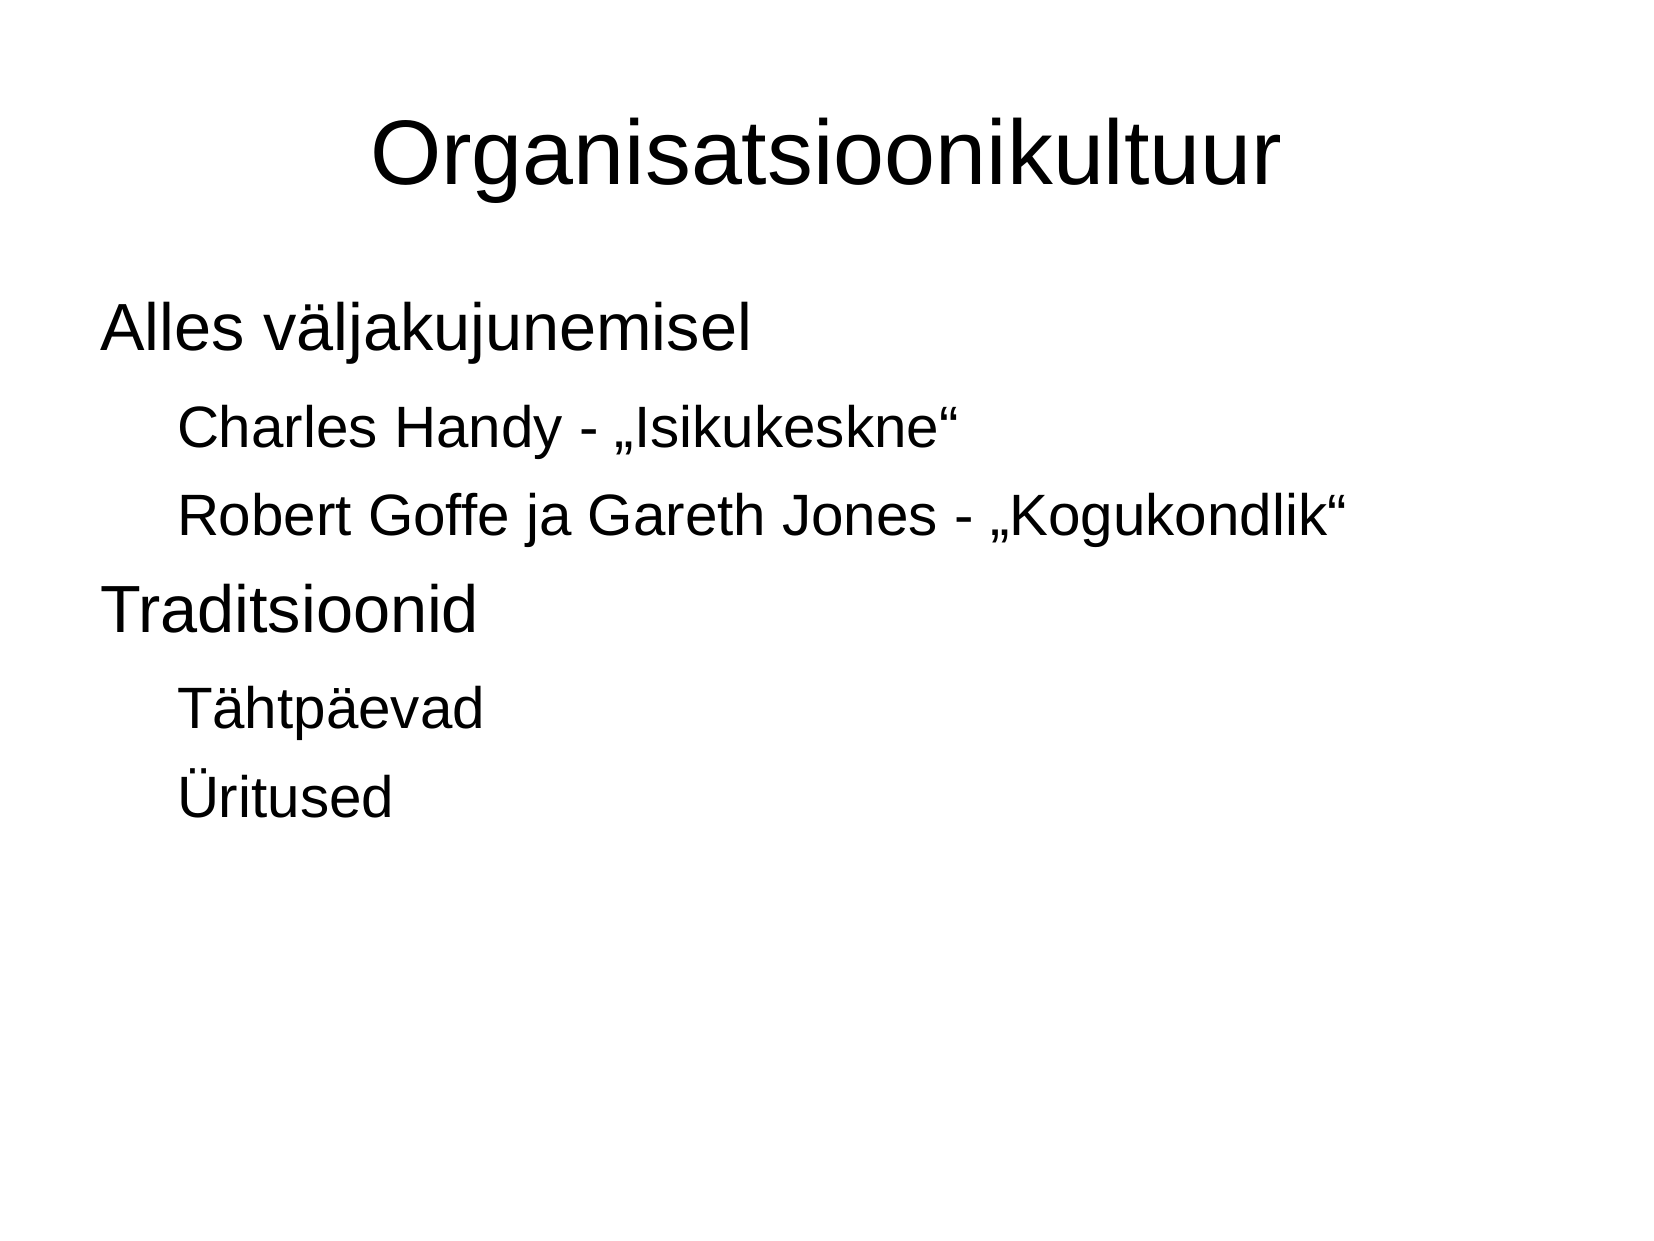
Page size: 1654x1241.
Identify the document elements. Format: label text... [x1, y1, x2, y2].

title Organisatsioonikultuur [82, 56, 1571, 250]
list Alles väljakujunemisel Charles Handy - „Isikukeskne“ Robert Goffe ja Gareth Jones - „Kogukondlik“ Traditsioonid Tähtpäevad Üritused [82, 290, 1571, 1094]
